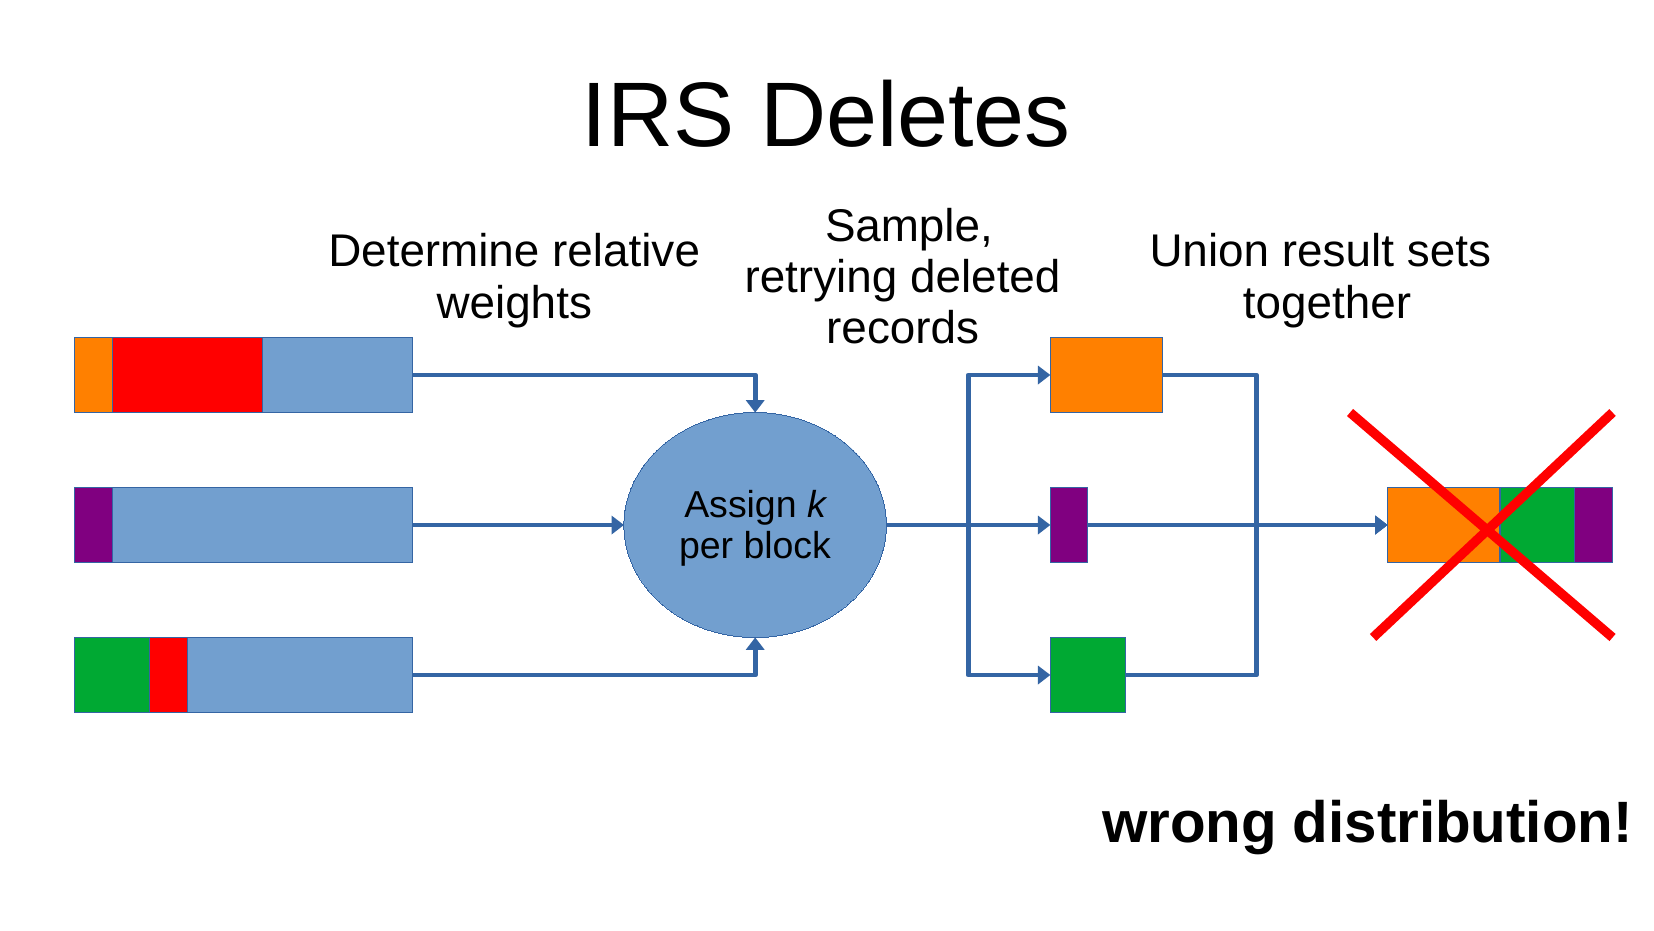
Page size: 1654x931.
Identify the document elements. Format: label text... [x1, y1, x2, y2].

text_box [1050, 487, 1088, 563]
text_box [1387, 487, 1479, 563]
text_box [74, 487, 413, 563]
text_box [1050, 637, 1126, 713]
text_box [74, 337, 413, 413]
title IRS Deletes [82, 37, 1571, 193]
text_box wrong distribution! [1087, 782, 1648, 863]
text_box [1496, 487, 1613, 563]
text_box Union result sets together [1134, 217, 1519, 336]
text_box Determine relative weights [313, 217, 715, 336]
text_box Sample, retrying deleted records [729, 192, 1088, 361]
text_box [1446, 487, 1525, 523]
text_box [74, 637, 413, 713]
text_box [1050, 337, 1163, 413]
text_box Assign k per block [623, 412, 887, 638]
text_box [1461, 537, 1517, 563]
